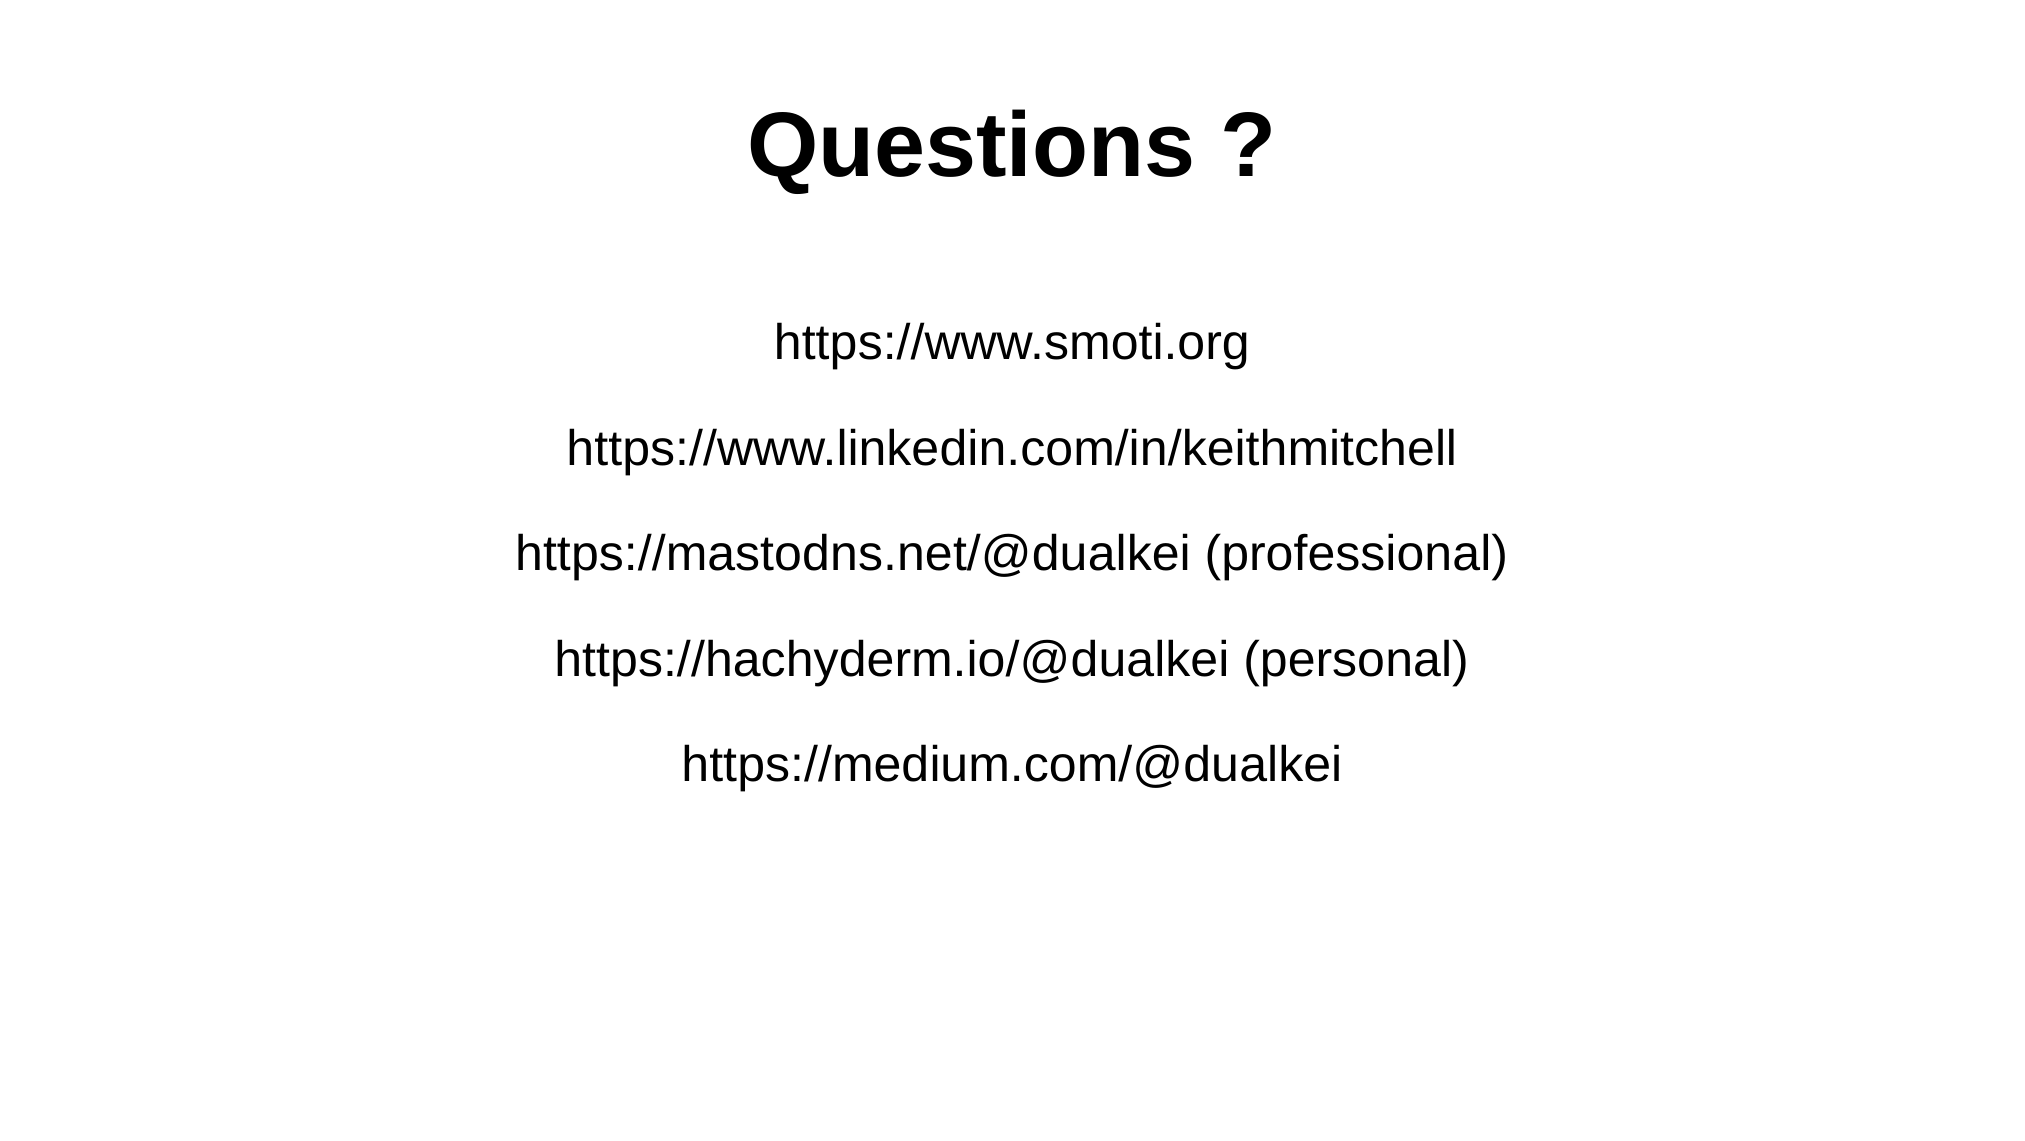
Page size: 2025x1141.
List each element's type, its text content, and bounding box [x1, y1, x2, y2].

title Questions ? [101, 45, 1924, 224]
list https://www.smoti.org https://www.linkedin.com/in/keithmitchell https://mastodns.net/@dualkei (professional) https://hachyderm.io/@dualkei (personal) https://medium.com/@dualkei [101, 224, 1924, 886]
